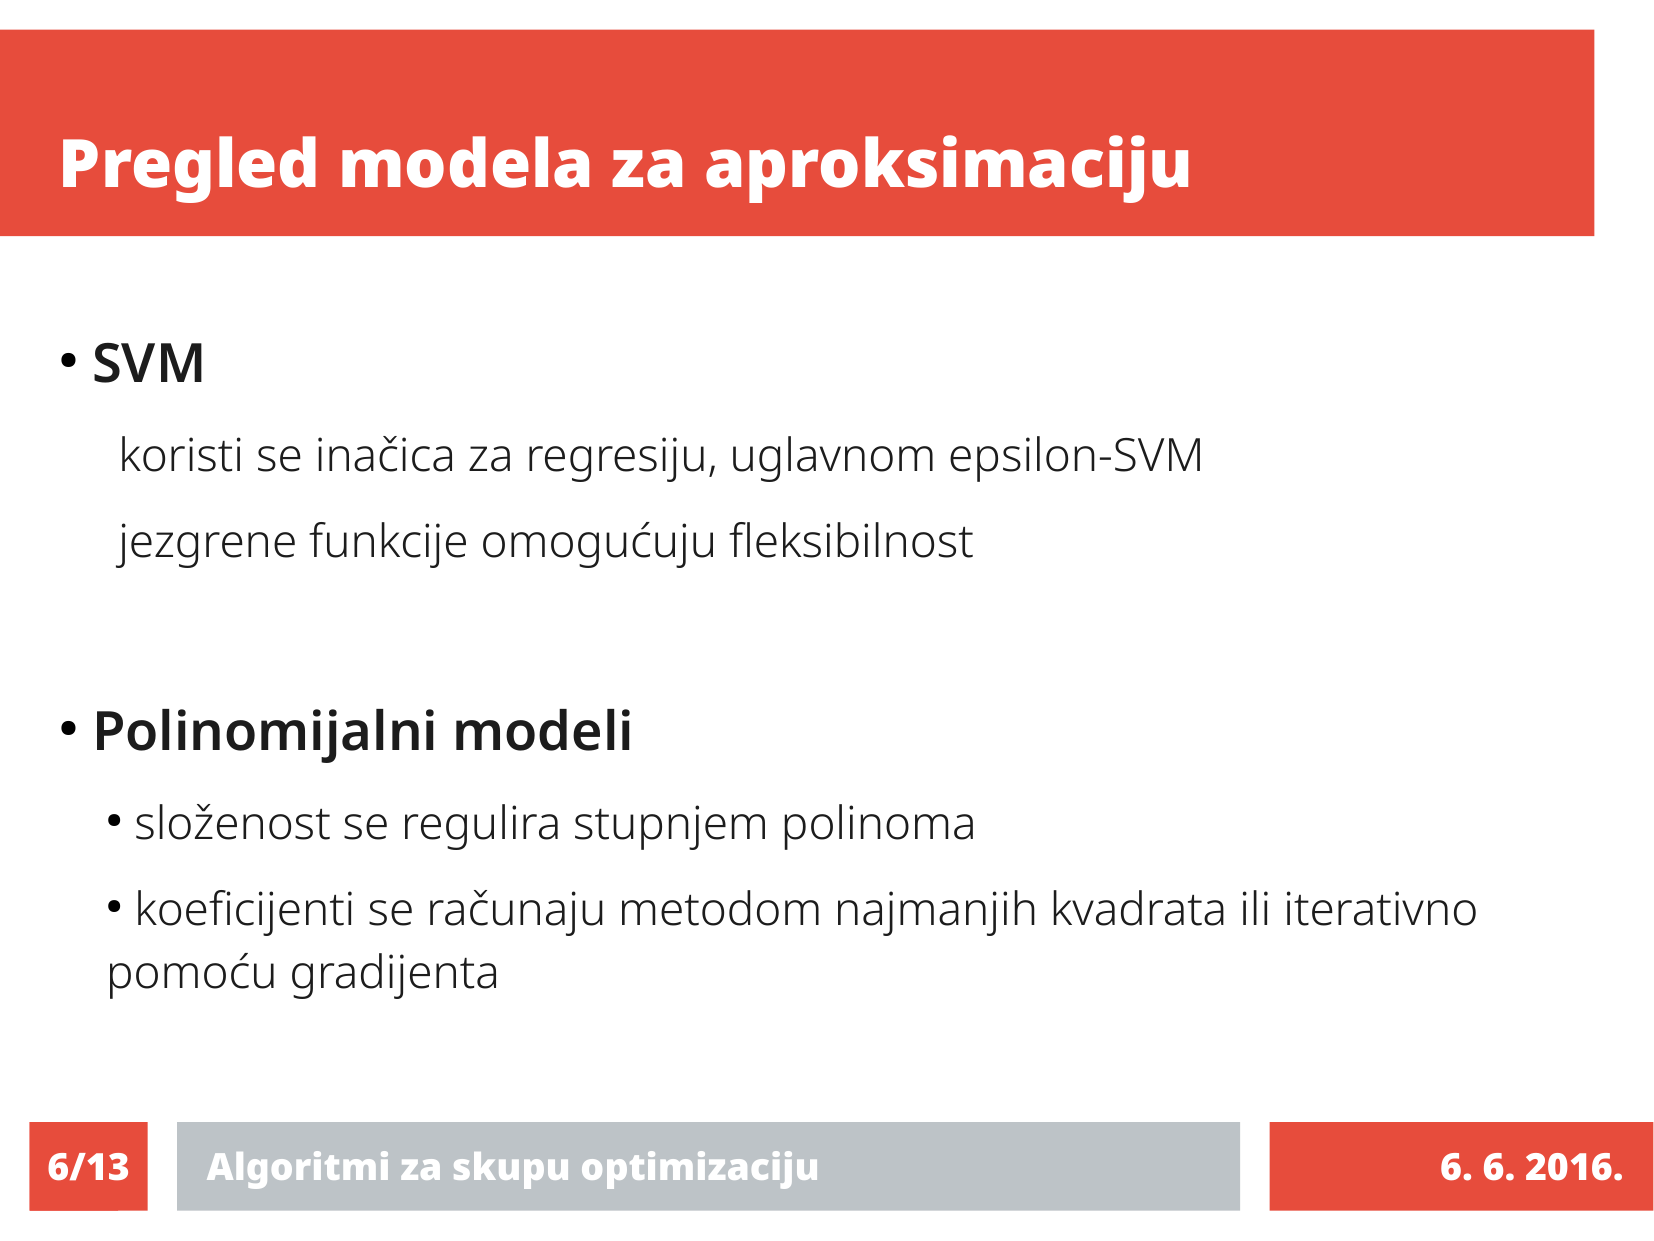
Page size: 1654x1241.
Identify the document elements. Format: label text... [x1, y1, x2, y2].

title Pregled modela za aproksimaciju [59, 59, 1595, 207]
list SVM koristi se inačica za regresiju, uglavnom epsilon-SVM jezgrene funkcije omogućuju fleksibilnost Polinomijalni modeli složenost se regulira stupnjem polinoma koeficijenti se računaju metodom najmanjih kvadrata ili iterativno pomoću gradijenta [59, 324, 1565, 1093]
